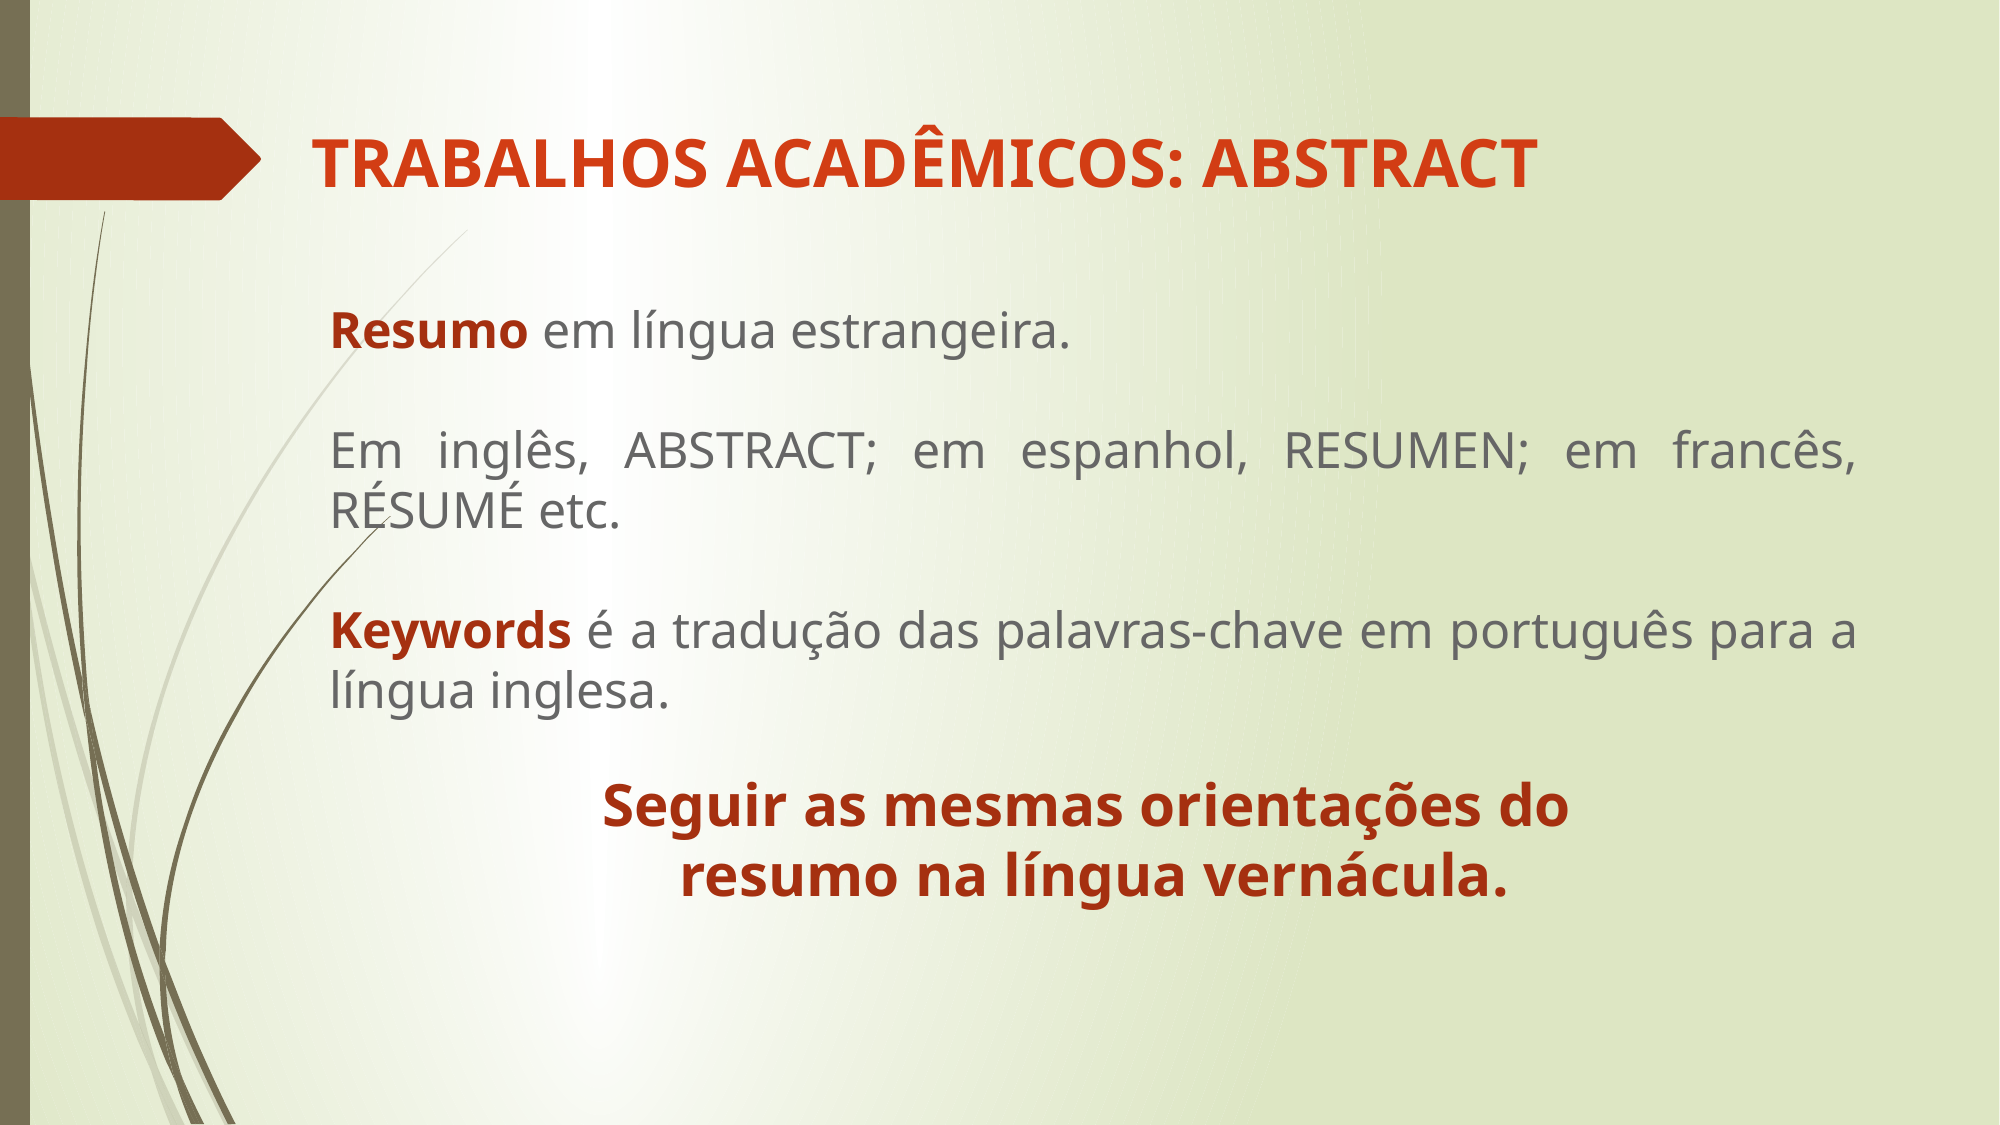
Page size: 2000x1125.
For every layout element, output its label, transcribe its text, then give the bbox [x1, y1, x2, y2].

text_box TRABALHOS ACADÊMICOS: ABSTRACT [296, 113, 1871, 204]
text_box Resumo em língua estrangeira. Em inglês, ABSTRACT; em espanhol, RESUMEN; em francês, RÉSUMÉ etc. Keywords é a tradução das palavras-chave em português para a língua inglesa. Seguir as mesmas orientações do resumo na língua vernácula. [314, 290, 1874, 1013]
